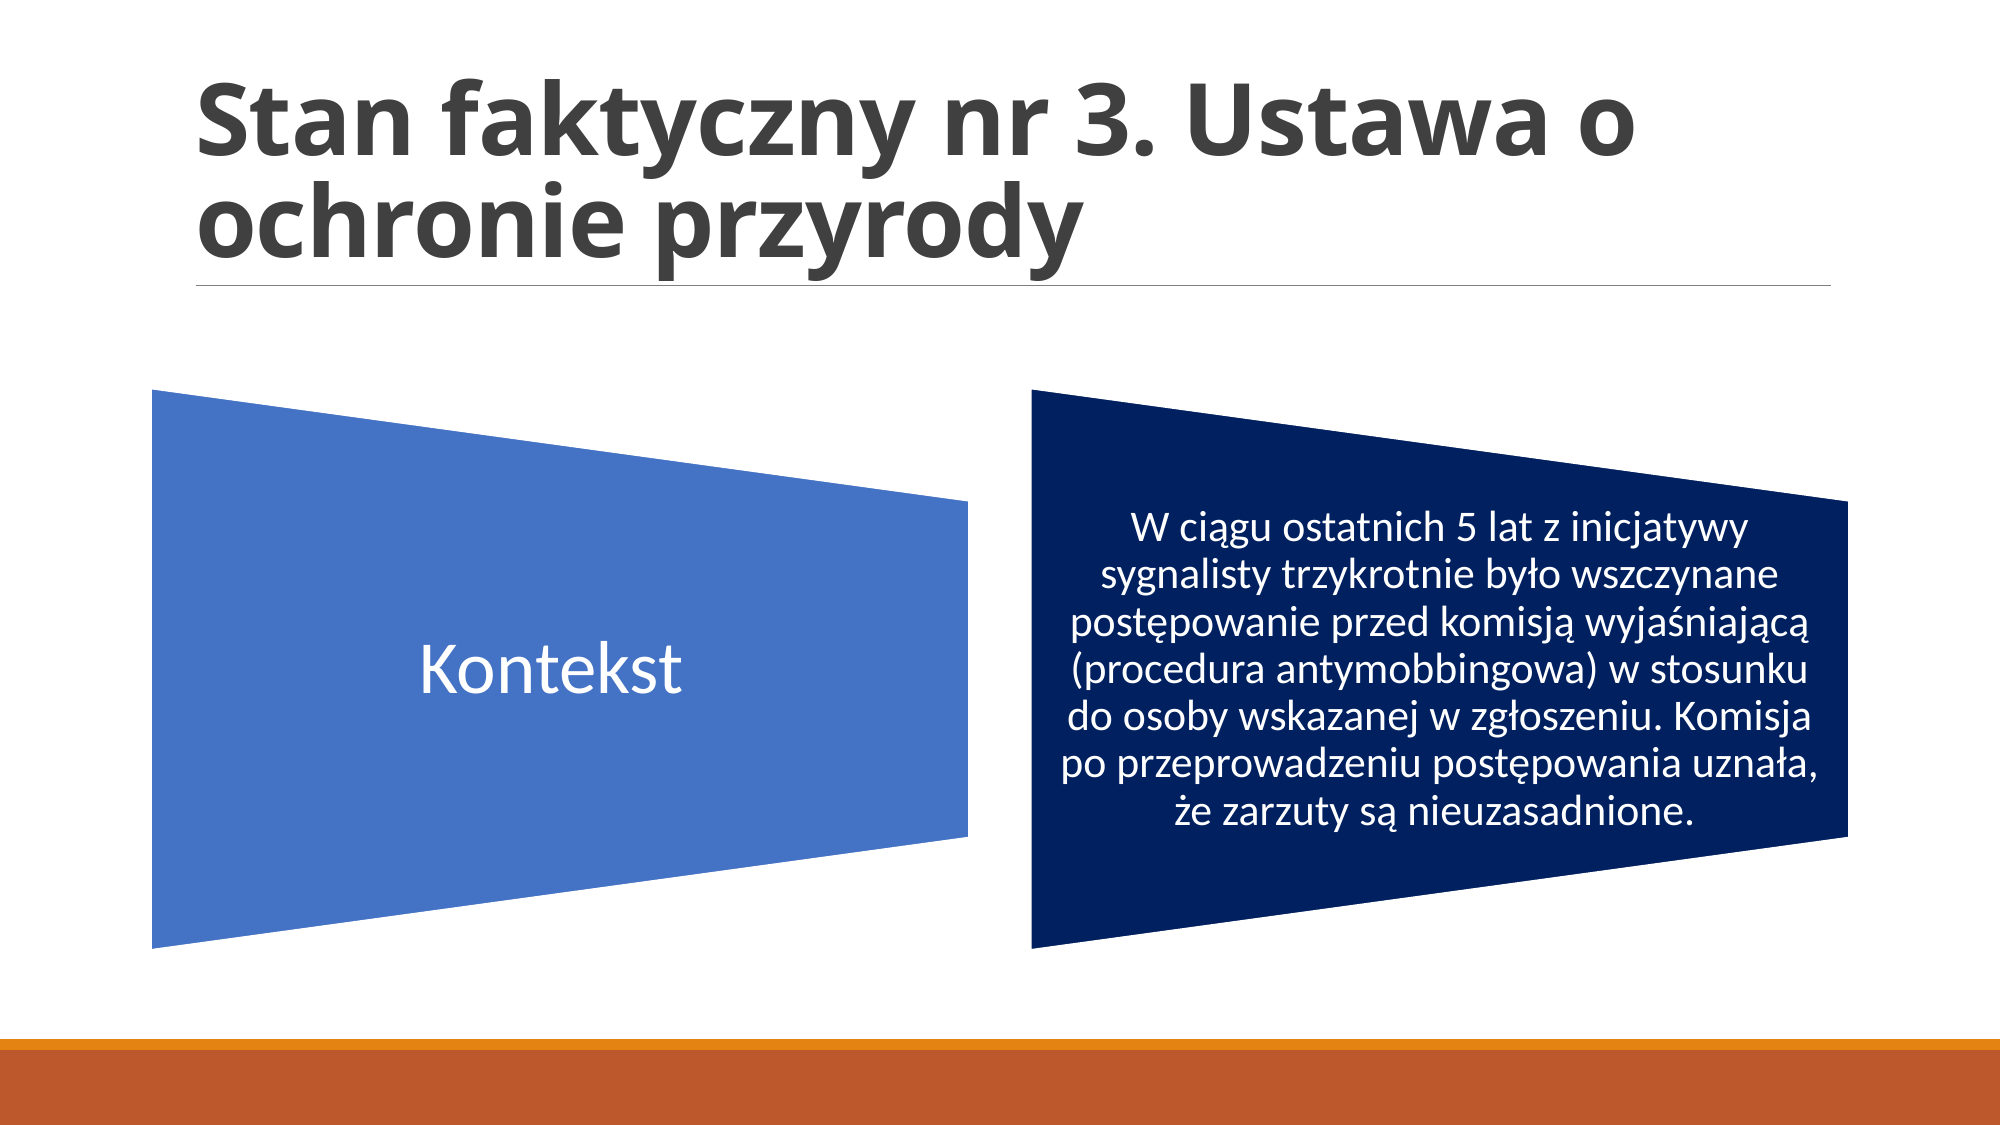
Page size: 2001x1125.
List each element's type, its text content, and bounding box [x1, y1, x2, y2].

title Stan faktyczny nr 3. Ustawa o ochronie przyrody [180, 47, 1831, 286]
text_box Kontekst [150, 388, 970, 951]
text_box W ciągu ostatnich 5 lat z inicjatywy sygnalisty trzykrotnie było wszczynane postępowanie przed komisją wyjaśniającą (procedura antymobbingowa) w stosunku do osoby wskazanej w zgłoszeniu. Komisja po przeprowadzeniu postępowania uznała, że zarzuty są nieuzasadnione. [1030, 388, 1850, 951]
